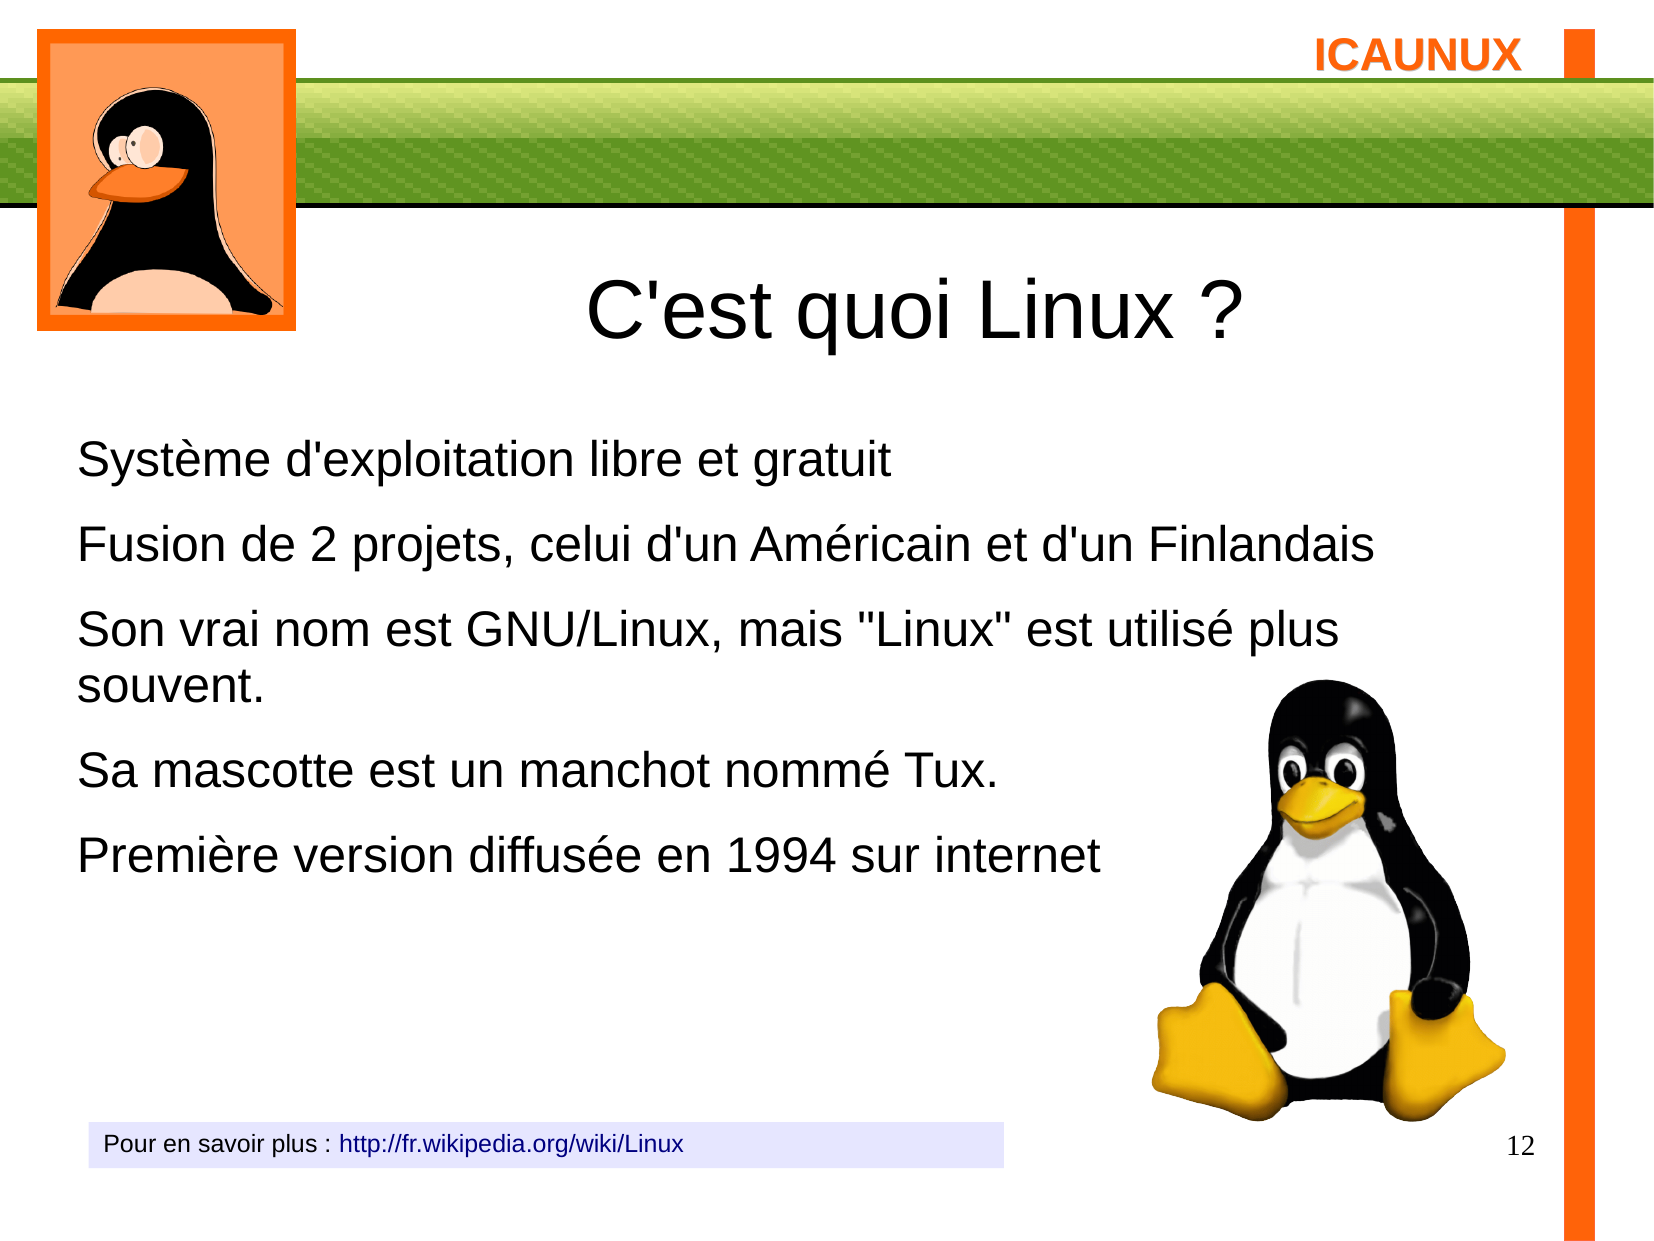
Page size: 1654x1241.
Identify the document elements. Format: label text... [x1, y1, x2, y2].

list Système d'exploitation libre et gratuit Fusion de 2 projets, celui d'un Américain et d'un Finlandais Son vrai nom est GNU/Linux, mais "Linux" est utilisé plus souvent. Sa mascotte est un manchot nommé Tux. Première version diffusée en 1994 sur internet [76, 431, 1500, 1140]
title C'est quoi Linux ? [324, 235, 1506, 384]
picture [0, 29, 1654, 331]
text_box Pour en savoir plus : http://fr.wikipedia.org/wiki/Linux [88, 1122, 1004, 1169]
picture [1151, 679, 1506, 1123]
